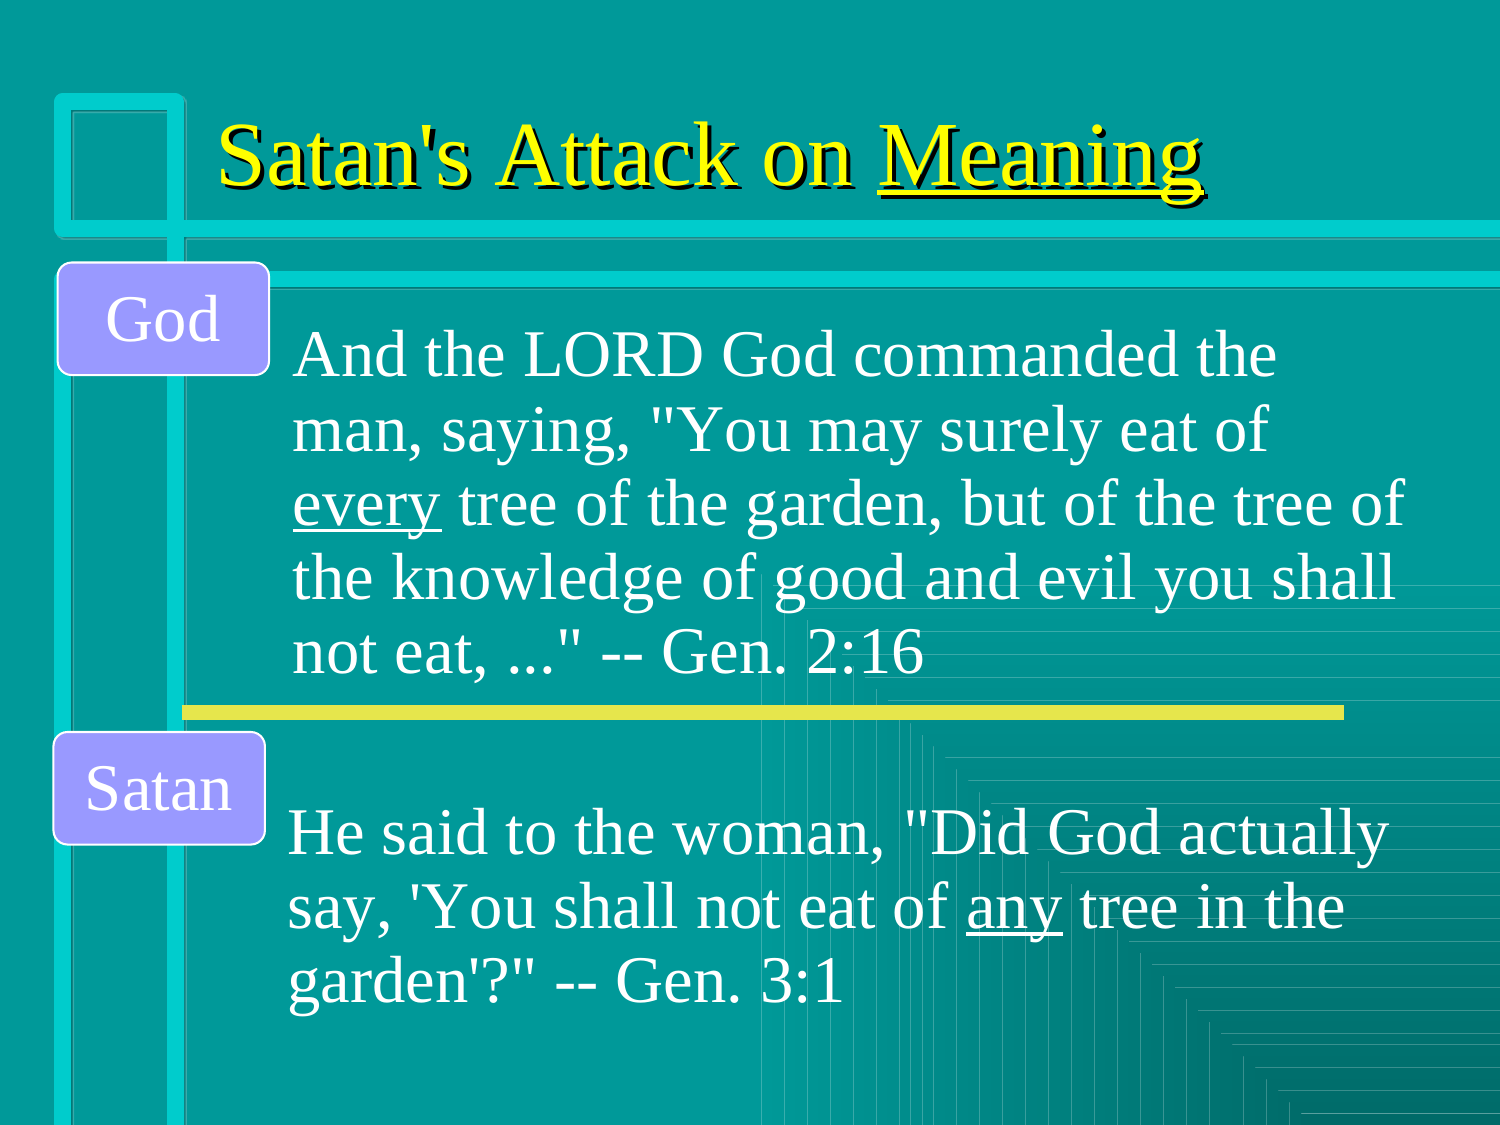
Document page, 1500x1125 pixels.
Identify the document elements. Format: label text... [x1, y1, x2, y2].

text_box And the LORD God commanded the man, saying, "You may surely eat of every tree of the garden, but of the tree of the knowledge of good and evil you shall not eat, ..." -- Gen. 2:16 [278, 310, 1441, 696]
text_box He said to the woman, "Did God actually say, 'You shall not eat of any tree in the garden'?" -- Gen. 3:1 [272, 787, 1473, 1025]
text_box God [57, 262, 270, 376]
title Satan's Attack on Meaning [200, 34, 1476, 213]
text_box Satan [53, 731, 265, 845]
